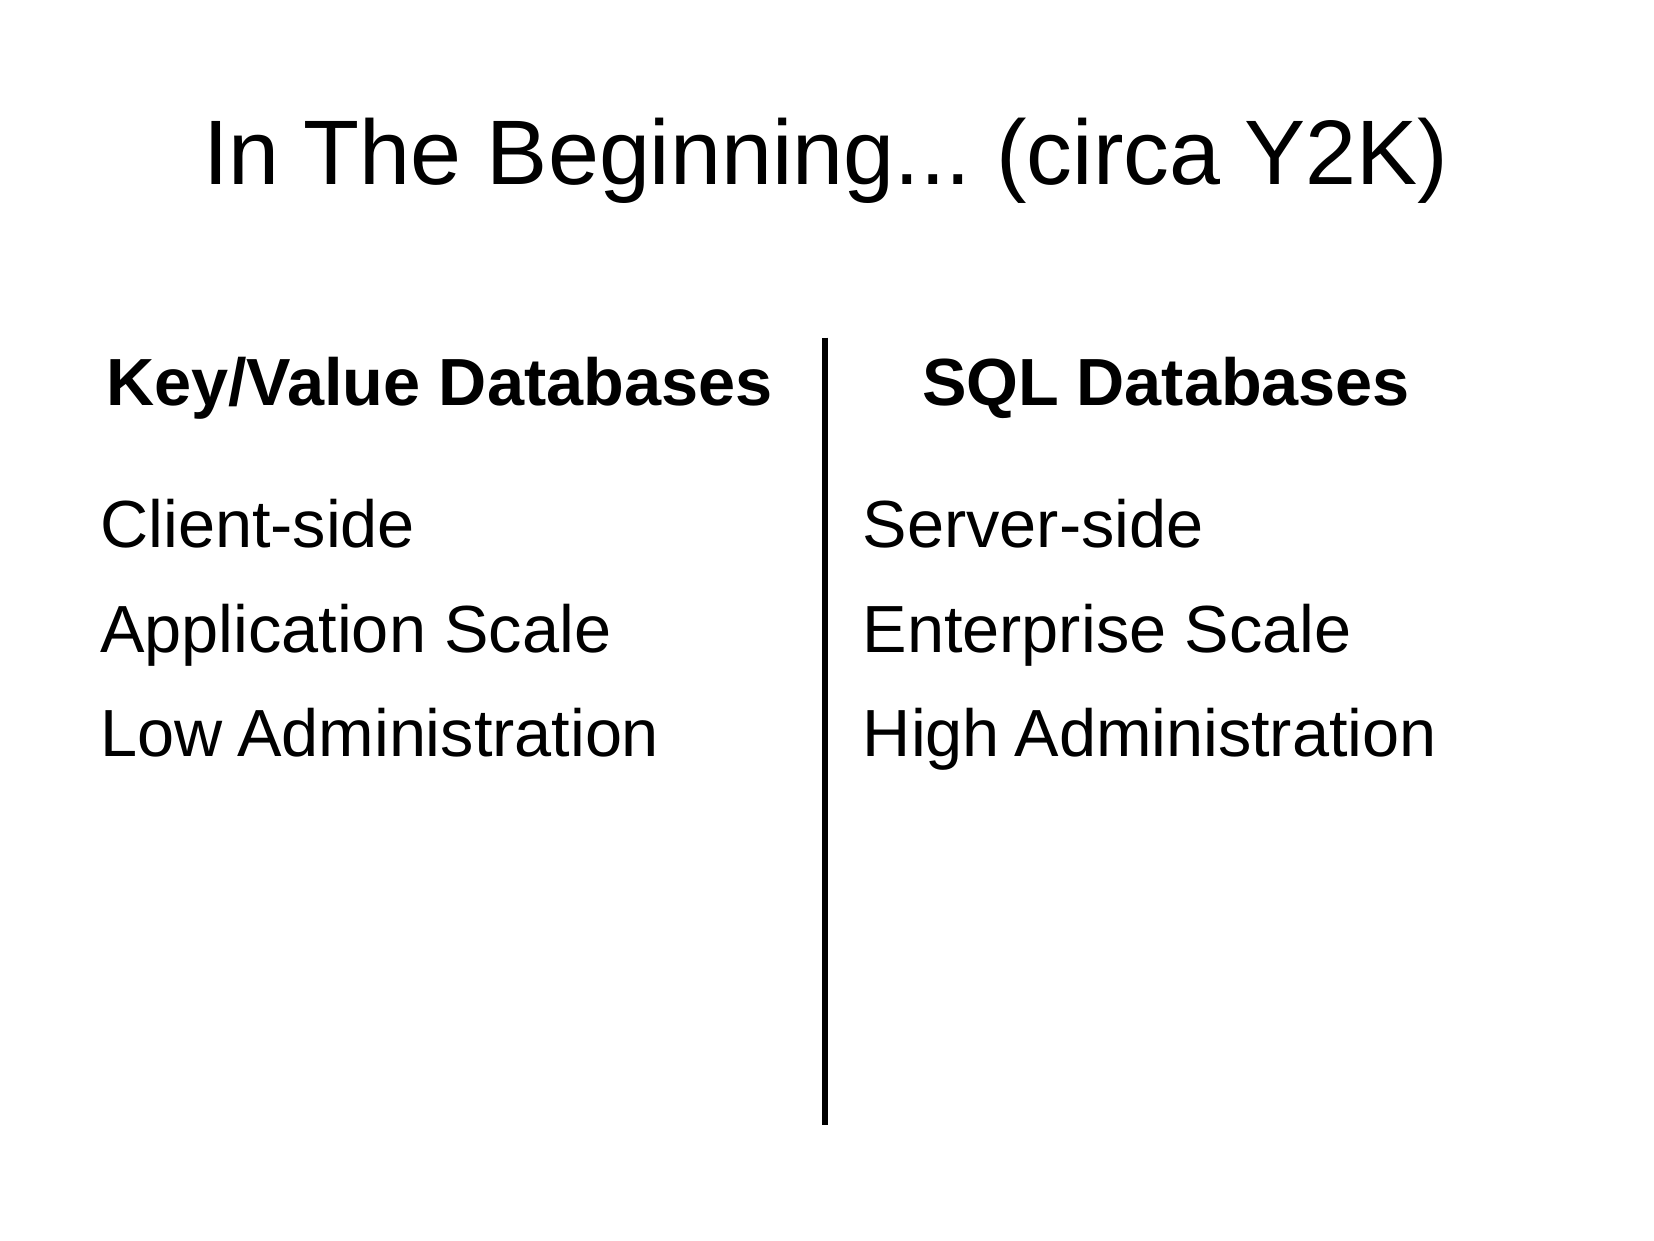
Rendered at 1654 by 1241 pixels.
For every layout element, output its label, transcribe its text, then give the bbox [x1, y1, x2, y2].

text_box SQL Databases [907, 337, 1426, 430]
list Client-side Application Scale Low Administration [82, 487, 809, 1094]
title In The Beginning... (circa Y2K) [82, 49, 1571, 257]
list Server-side Enterprise Scale High Administration [845, 487, 1572, 1094]
text_box Key/Value Databases [91, 337, 788, 430]
